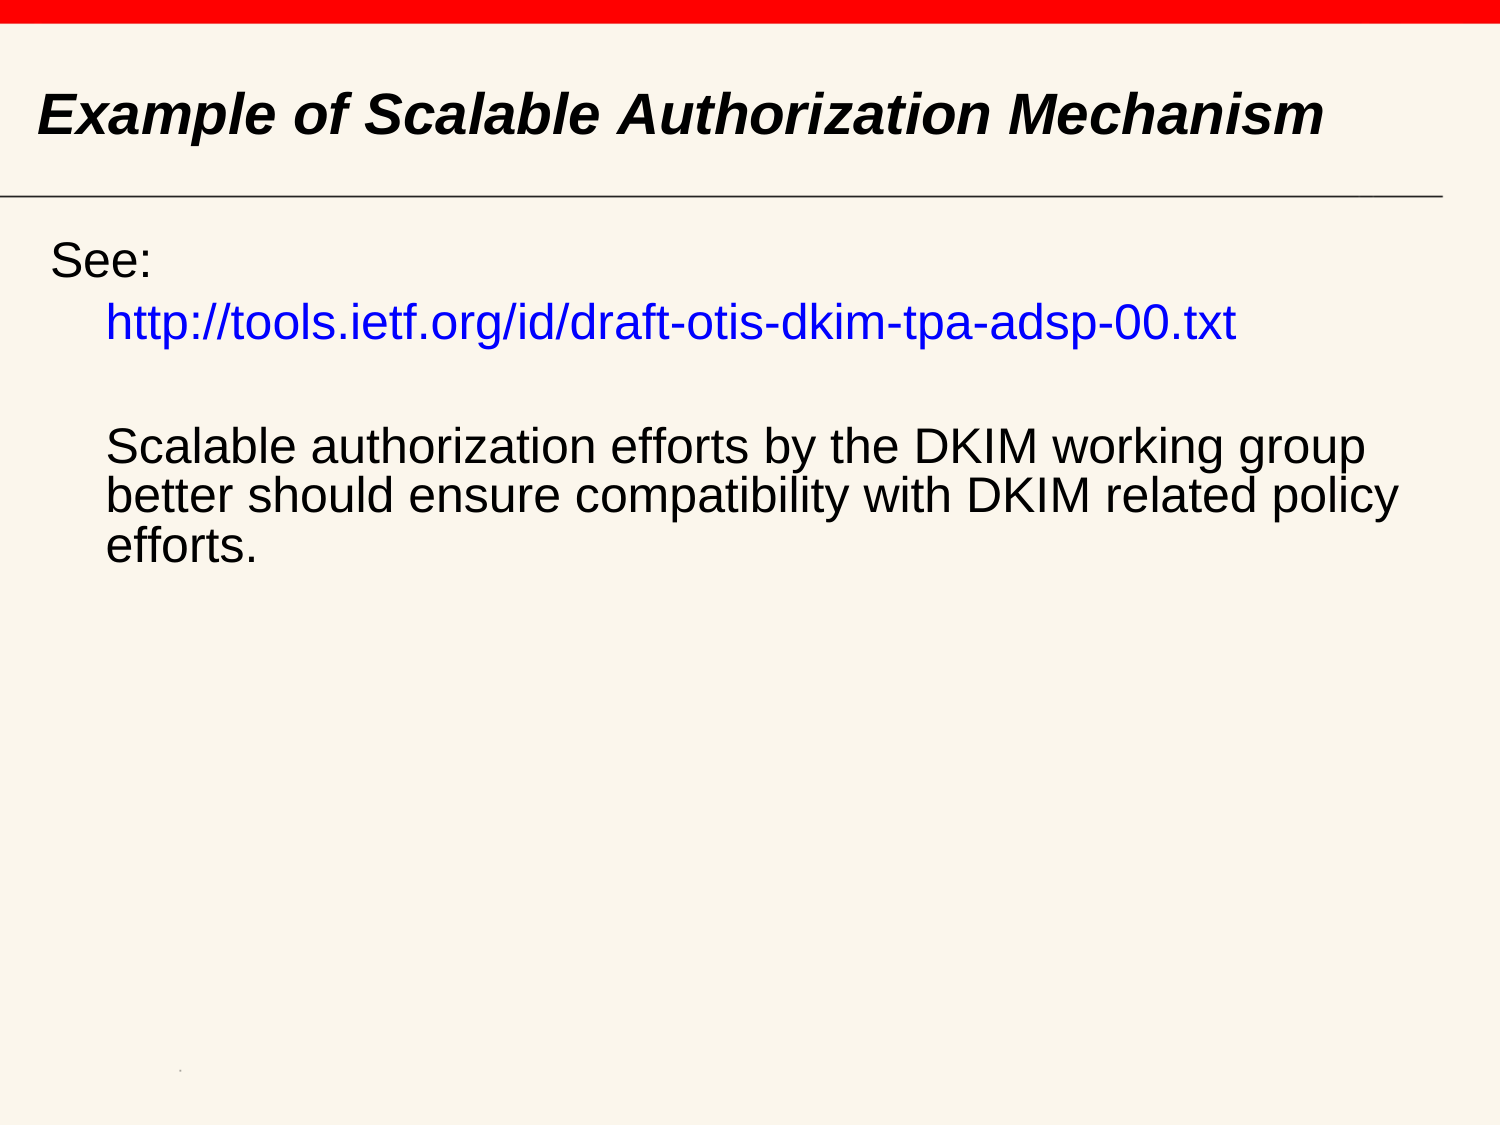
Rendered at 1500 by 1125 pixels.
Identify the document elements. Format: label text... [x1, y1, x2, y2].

picture [0, 0, 1500, 1125]
list See: http://tools.ietf.org/id/draft-otis-dkim-tpa-adsp-00.txt Scalable authorization efforts by the DKIM working group better should ensure compatibility with DKIM related policy efforts. [50, 237, 1435, 983]
title Example of Scalable Authorization Mechanism [37, 19, 1360, 215]
